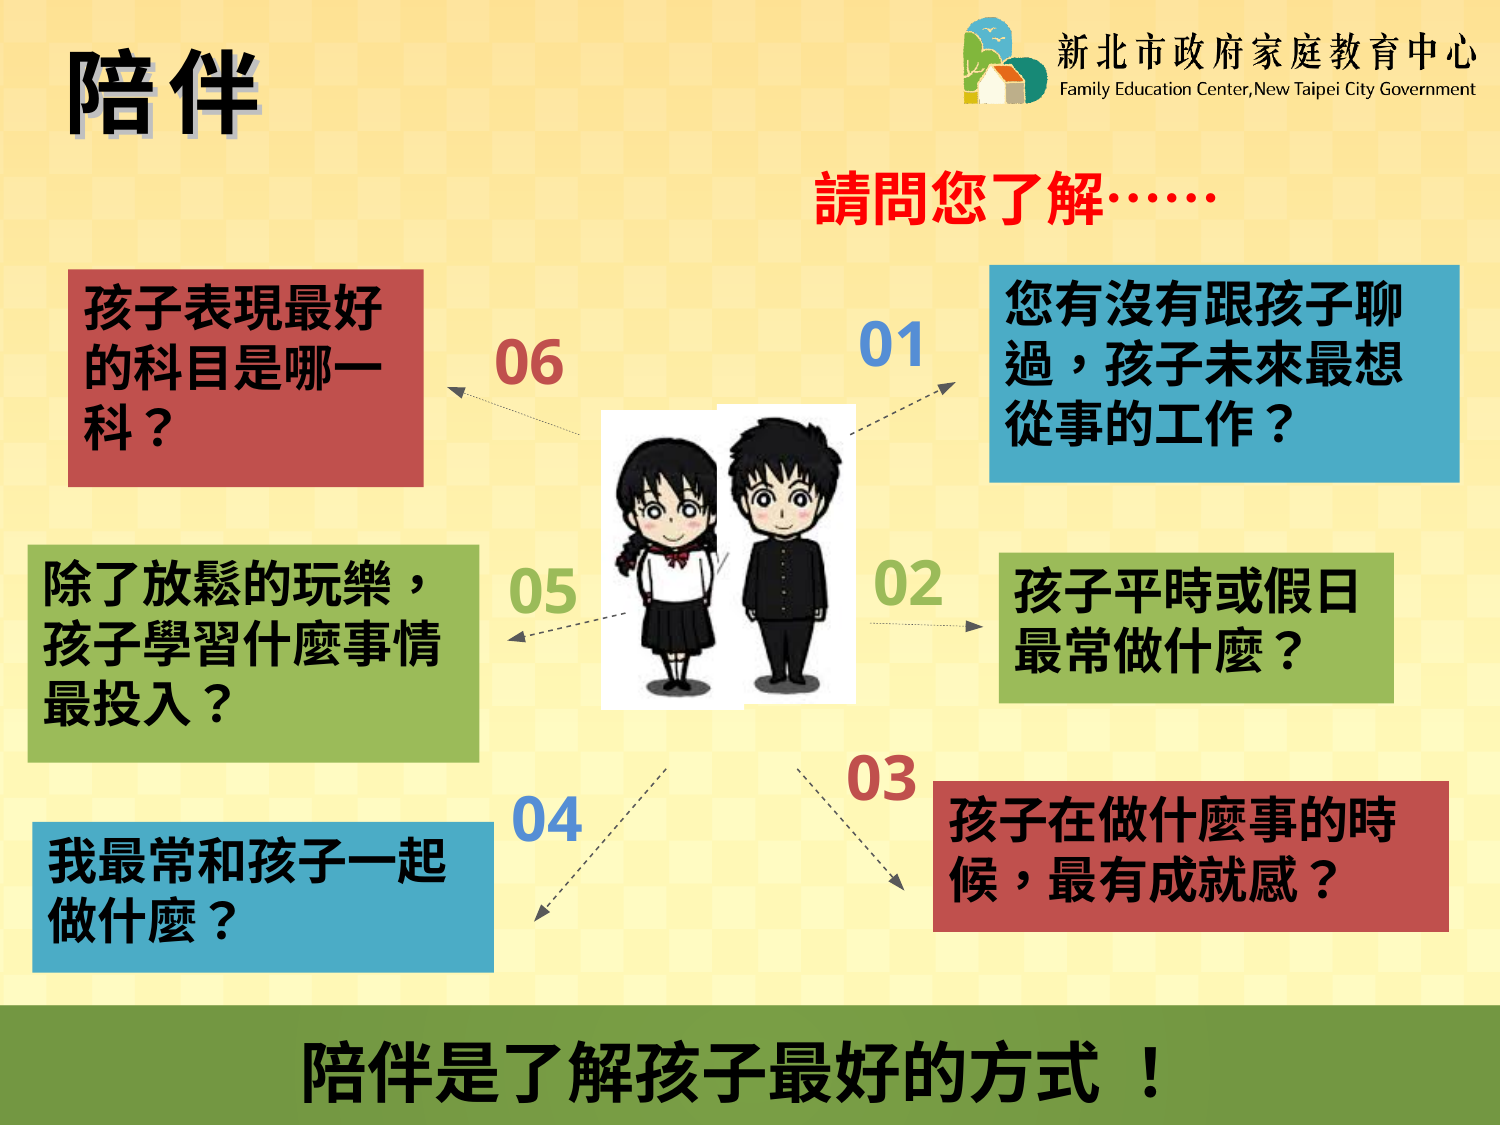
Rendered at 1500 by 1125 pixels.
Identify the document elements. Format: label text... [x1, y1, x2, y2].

text_box 孩子在做什麼事的時候，最有成就感？ [933, 781, 1449, 932]
text_box 陪伴 [49, 27, 290, 154]
text_box 請問您了解…… [798, 154, 1447, 241]
text_box 陪伴是了解孩子最好的方式 ！ [285, 1023, 1203, 1120]
text_box 04 [496, 771, 603, 863]
text_box 01 [843, 296, 950, 387]
text_box 孩子平時或假日 最常做什麼？ [998, 552, 1394, 704]
text_box 02 [858, 535, 964, 626]
text_box 05 [493, 543, 599, 635]
text_box 除了放鬆的玩樂， 孩子學習什麼事情最投入？ [27, 544, 480, 763]
text_box 06 [479, 314, 591, 406]
text_box 您有沒有跟孩子聊過，孩子未來最想從事的工作？ [989, 264, 1460, 483]
text_box 03 [831, 730, 946, 821]
picture [601, 404, 856, 710]
text_box 孩子表現最好的科目是哪一科？ [68, 269, 424, 488]
text_box 我最常和孩子一起做什麼？ [32, 821, 494, 973]
